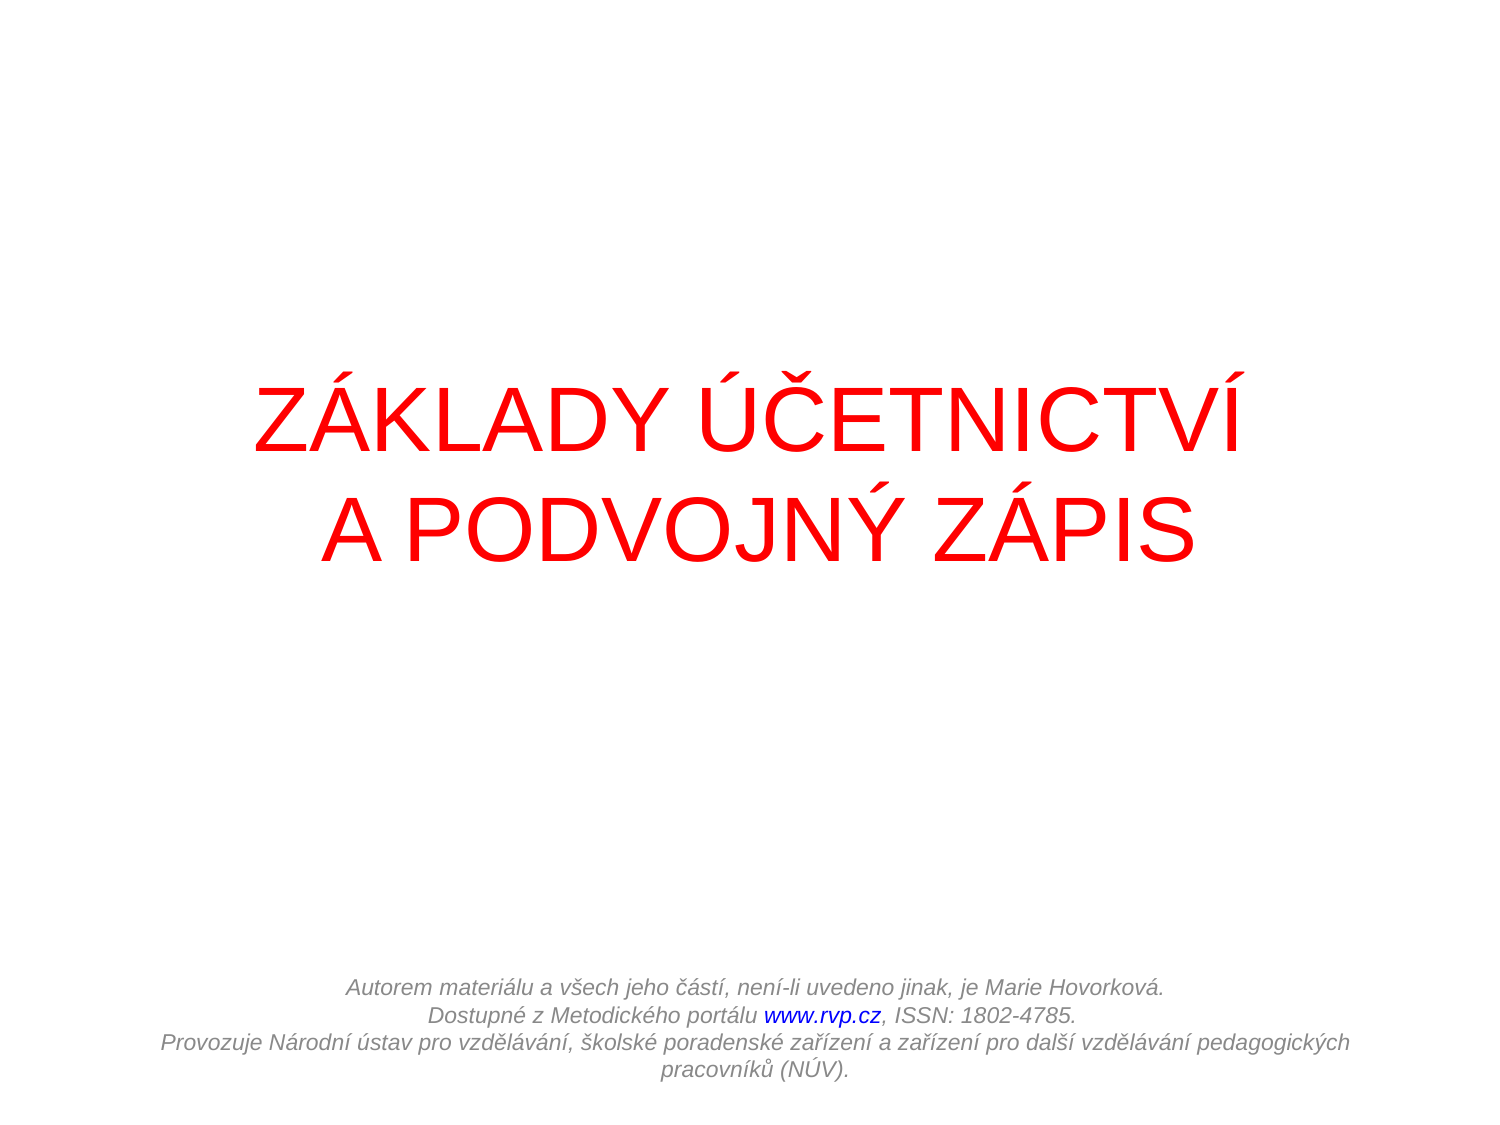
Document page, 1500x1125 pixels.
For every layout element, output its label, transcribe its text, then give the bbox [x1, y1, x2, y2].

text_box Autorem materiálu a všech jeho částí, není-li uvedeno jinak, je Marie Hovorková. Dostupné z Metodického portálu www.rvp.cz, ISSN: 1802-4785. Provozuje Národní ústav pro vzdělávání, školské poradenské zařízení a zařízení pro další vzdělávání pedagogických pracovníků (NÚV). [135, 976, 1377, 1107]
title ZÁKLADY ÚČETNICTVÍ A PODVOJNÝ ZÁPIS [112, 349, 1388, 591]
